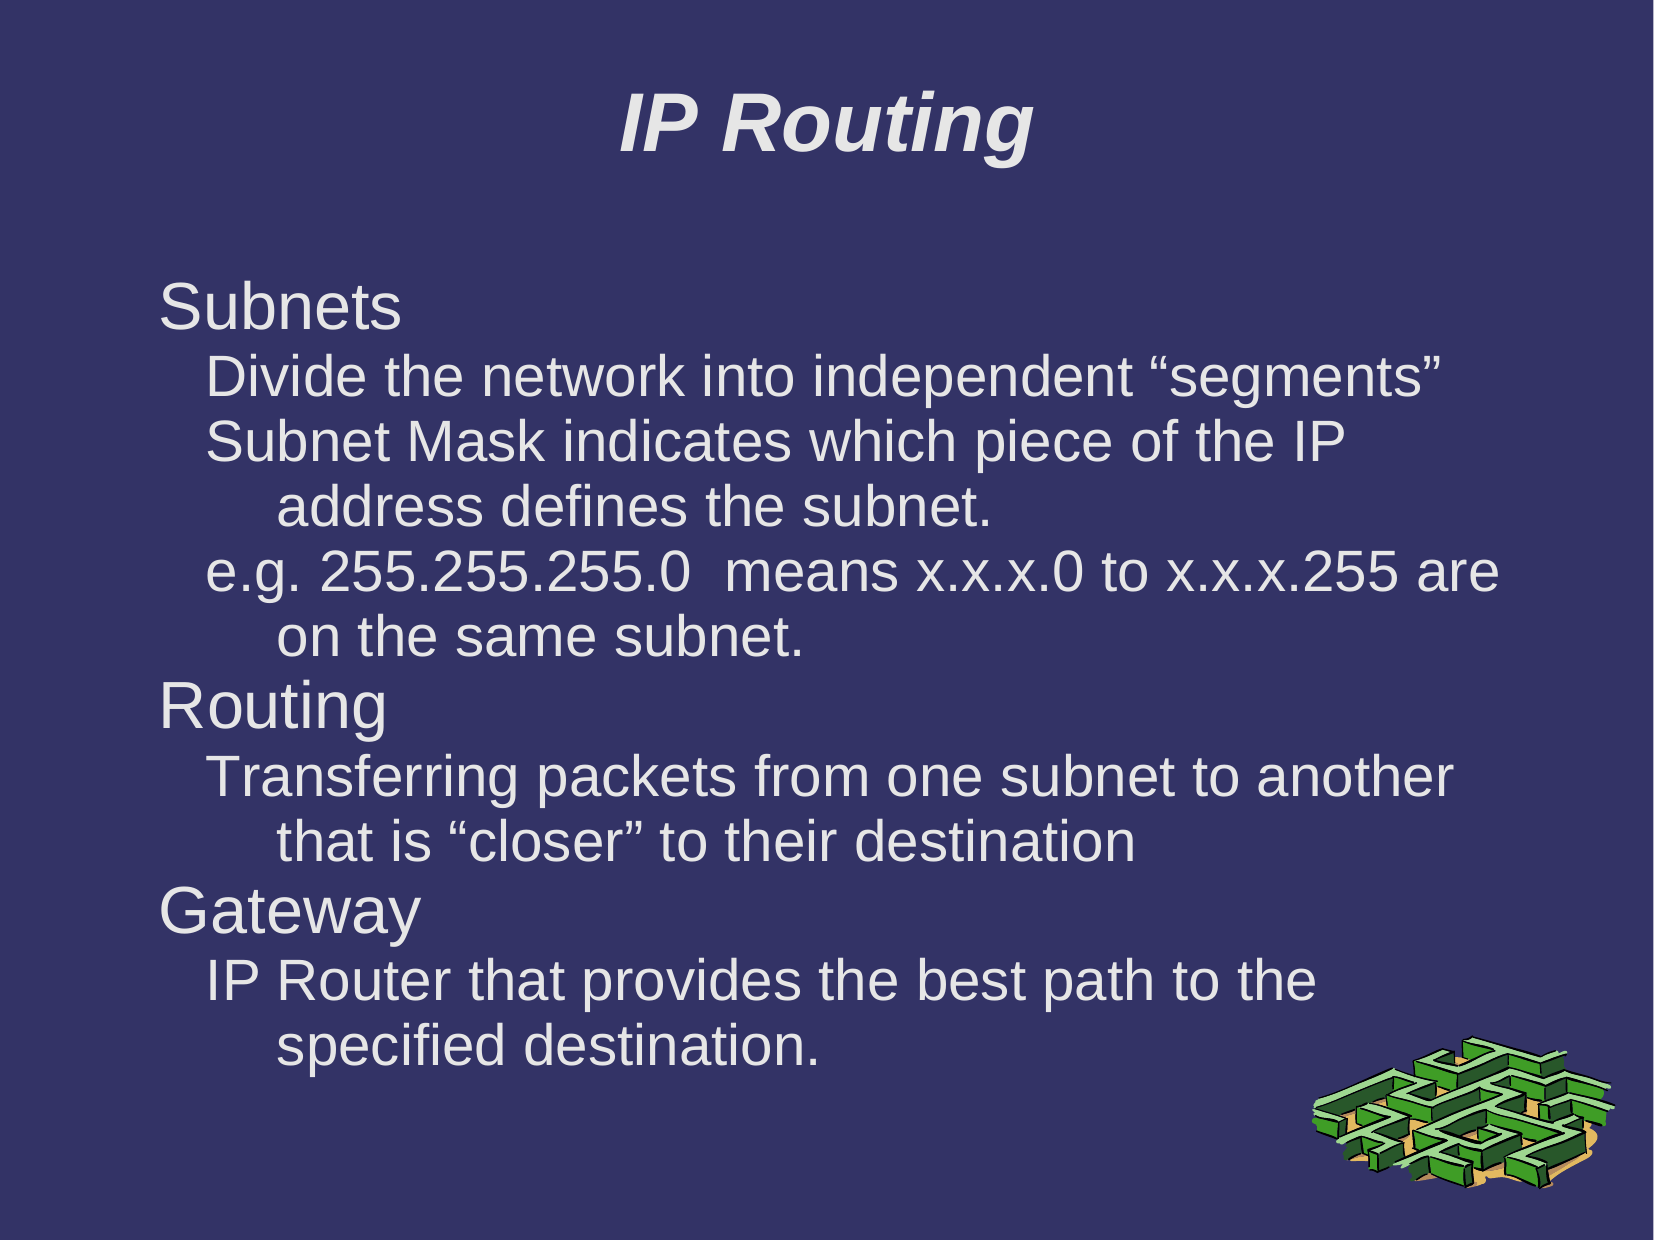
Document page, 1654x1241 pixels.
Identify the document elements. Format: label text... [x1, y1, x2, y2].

title IP Routing [121, 19, 1534, 227]
list Subnets Divide the network into independent “segments” Subnet Mask indicates which piece of the IP address defines the subnet. e.g. 255.255.255.0 means x.x.x.0 to x.x.x.255 are on the same subnet. Routing Transferring packets from one subnet to another that is “closer” to their destination Gateway IP Router that provides the best path to the specified destination. [146, 268, 1538, 1079]
